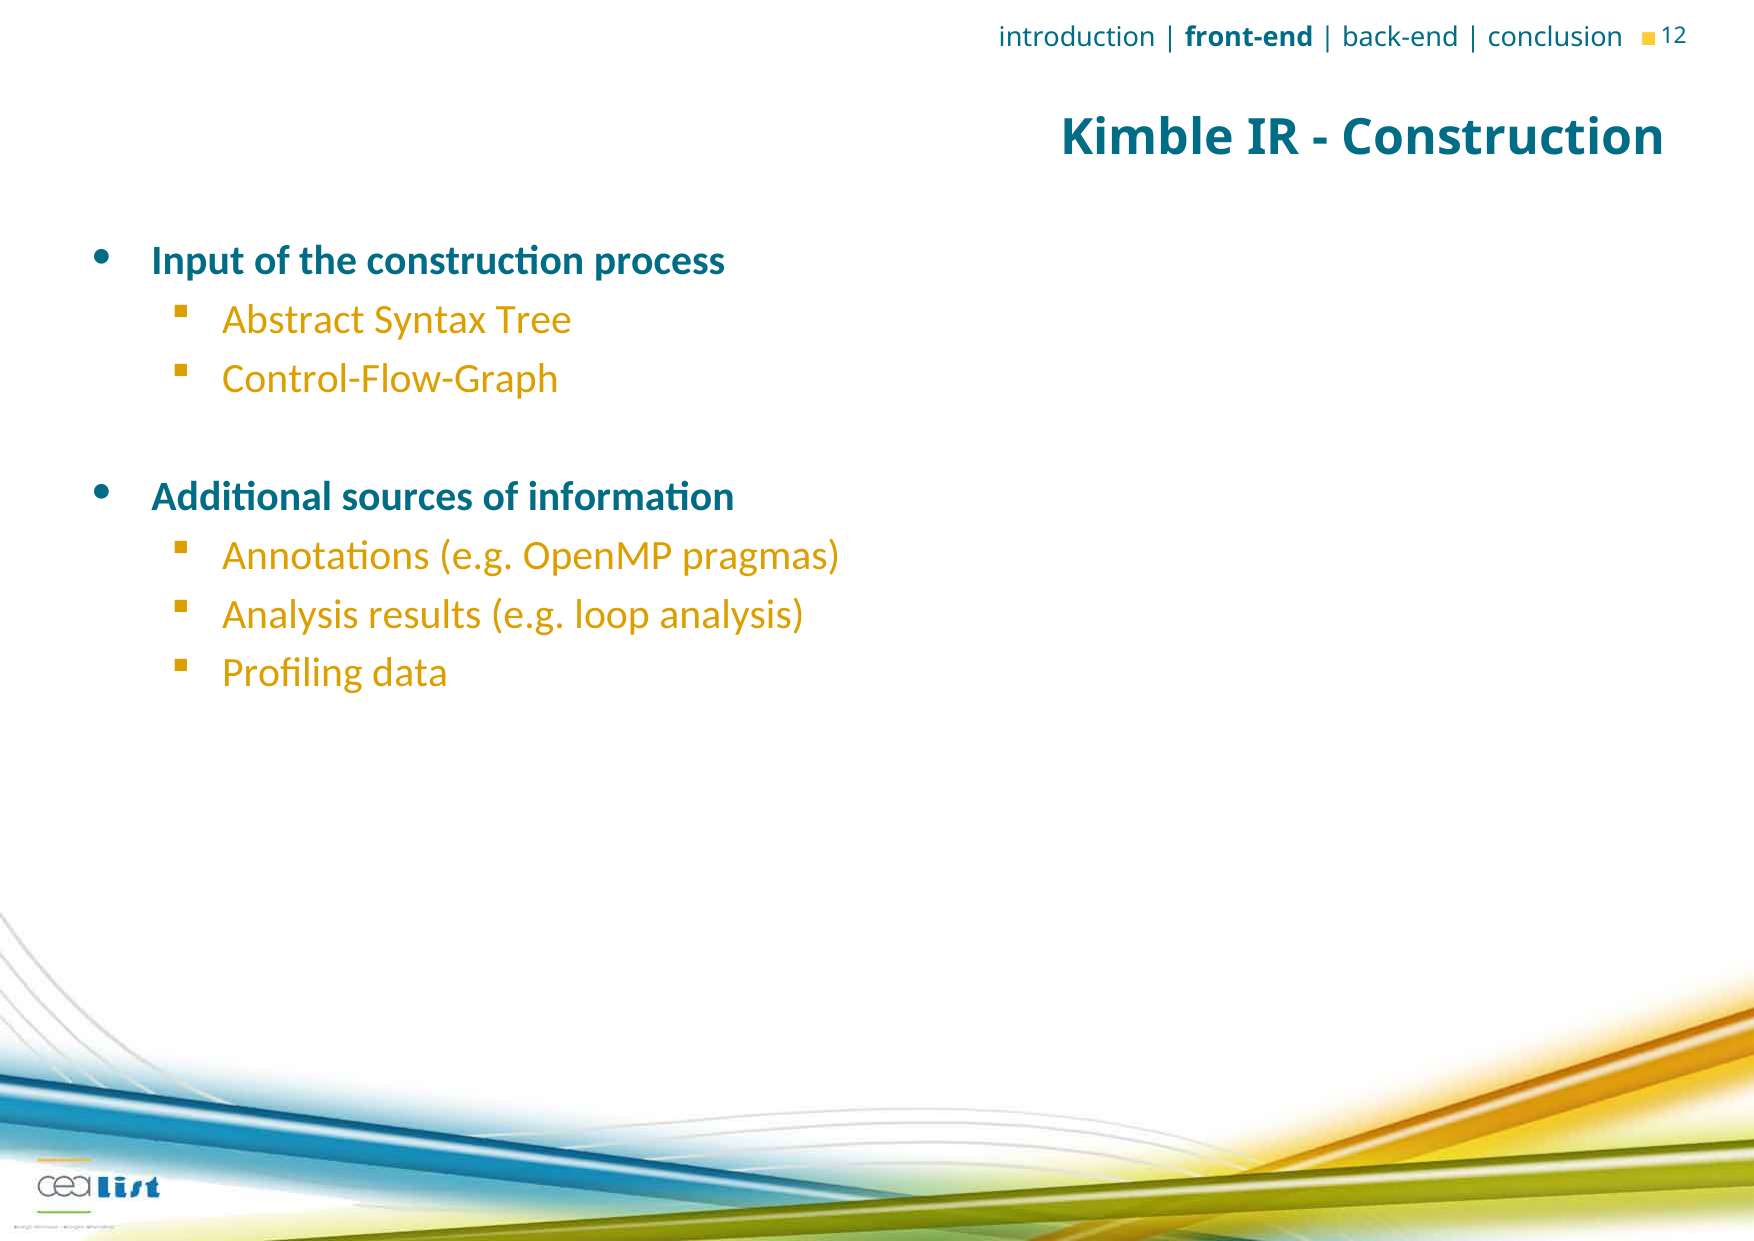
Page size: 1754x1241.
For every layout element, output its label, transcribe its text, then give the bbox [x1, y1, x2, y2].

title introduction | front-end | back-end | conclusion [404, 11, 1640, 61]
text_box <number> [1640, 12, 1704, 60]
picture [0, 0, 1754, 1241]
title Kimble IR - Construction [72, 86, 1682, 183]
list Input of the construction process Abstract Syntax Tree Control-Flow-Graph Additional sources of information Annotations (e.g. OpenMP pragmas) Analysis results (e.g. loop analysis) Profiling data [75, 225, 1685, 1037]
